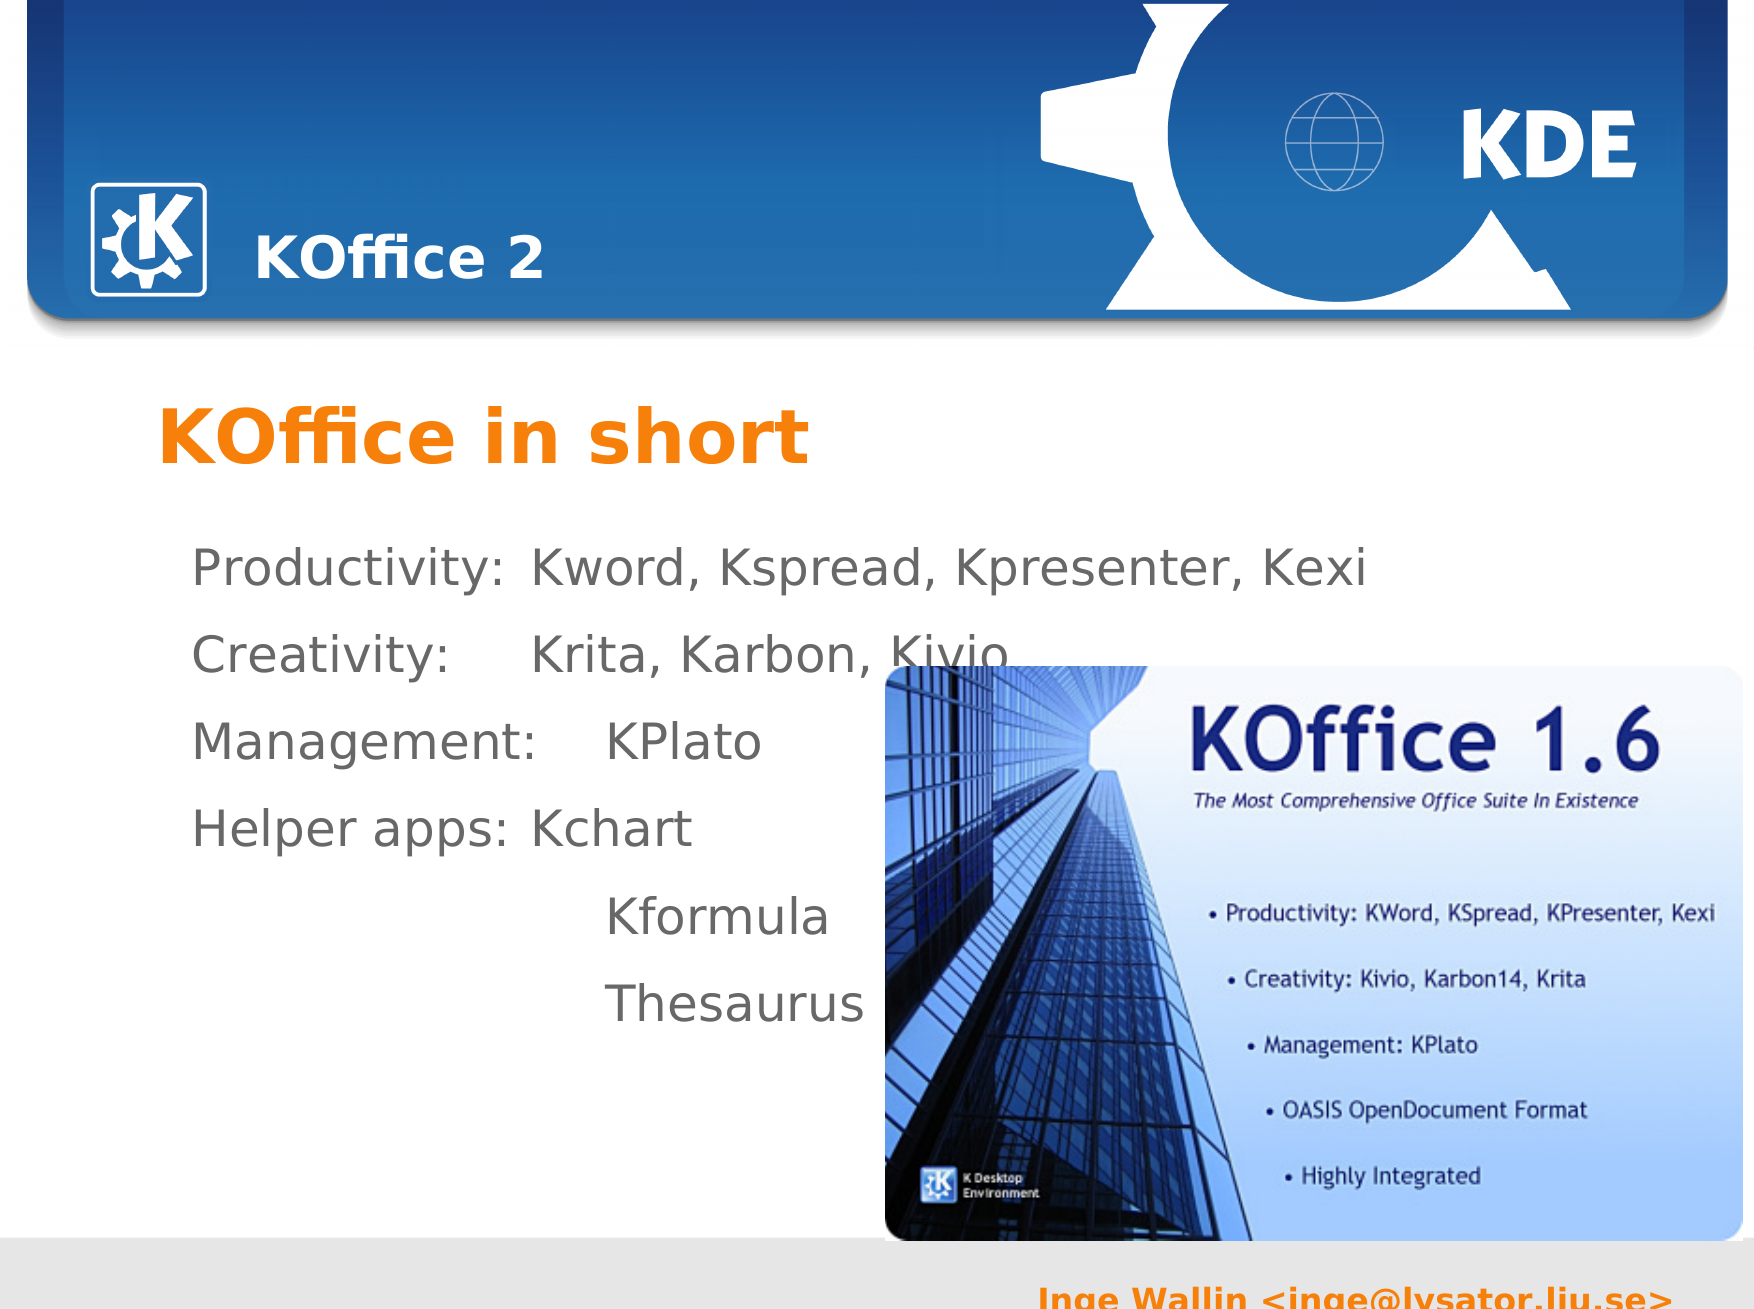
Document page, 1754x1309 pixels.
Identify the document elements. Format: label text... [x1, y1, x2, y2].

text_box Productivity: Kword, Kspread, Kpresenter, Kexi Creativity: Krita, Karbon, Kivio Management: KPlato Helper apps: Kchart Kformula Thesaurus [177, 501, 1447, 1012]
picture [885, 666, 1743, 1241]
text_box KOffice 2 [208, 183, 1063, 296]
text_box KOffice in short [111, 342, 1684, 445]
picture [0, 0, 1754, 349]
